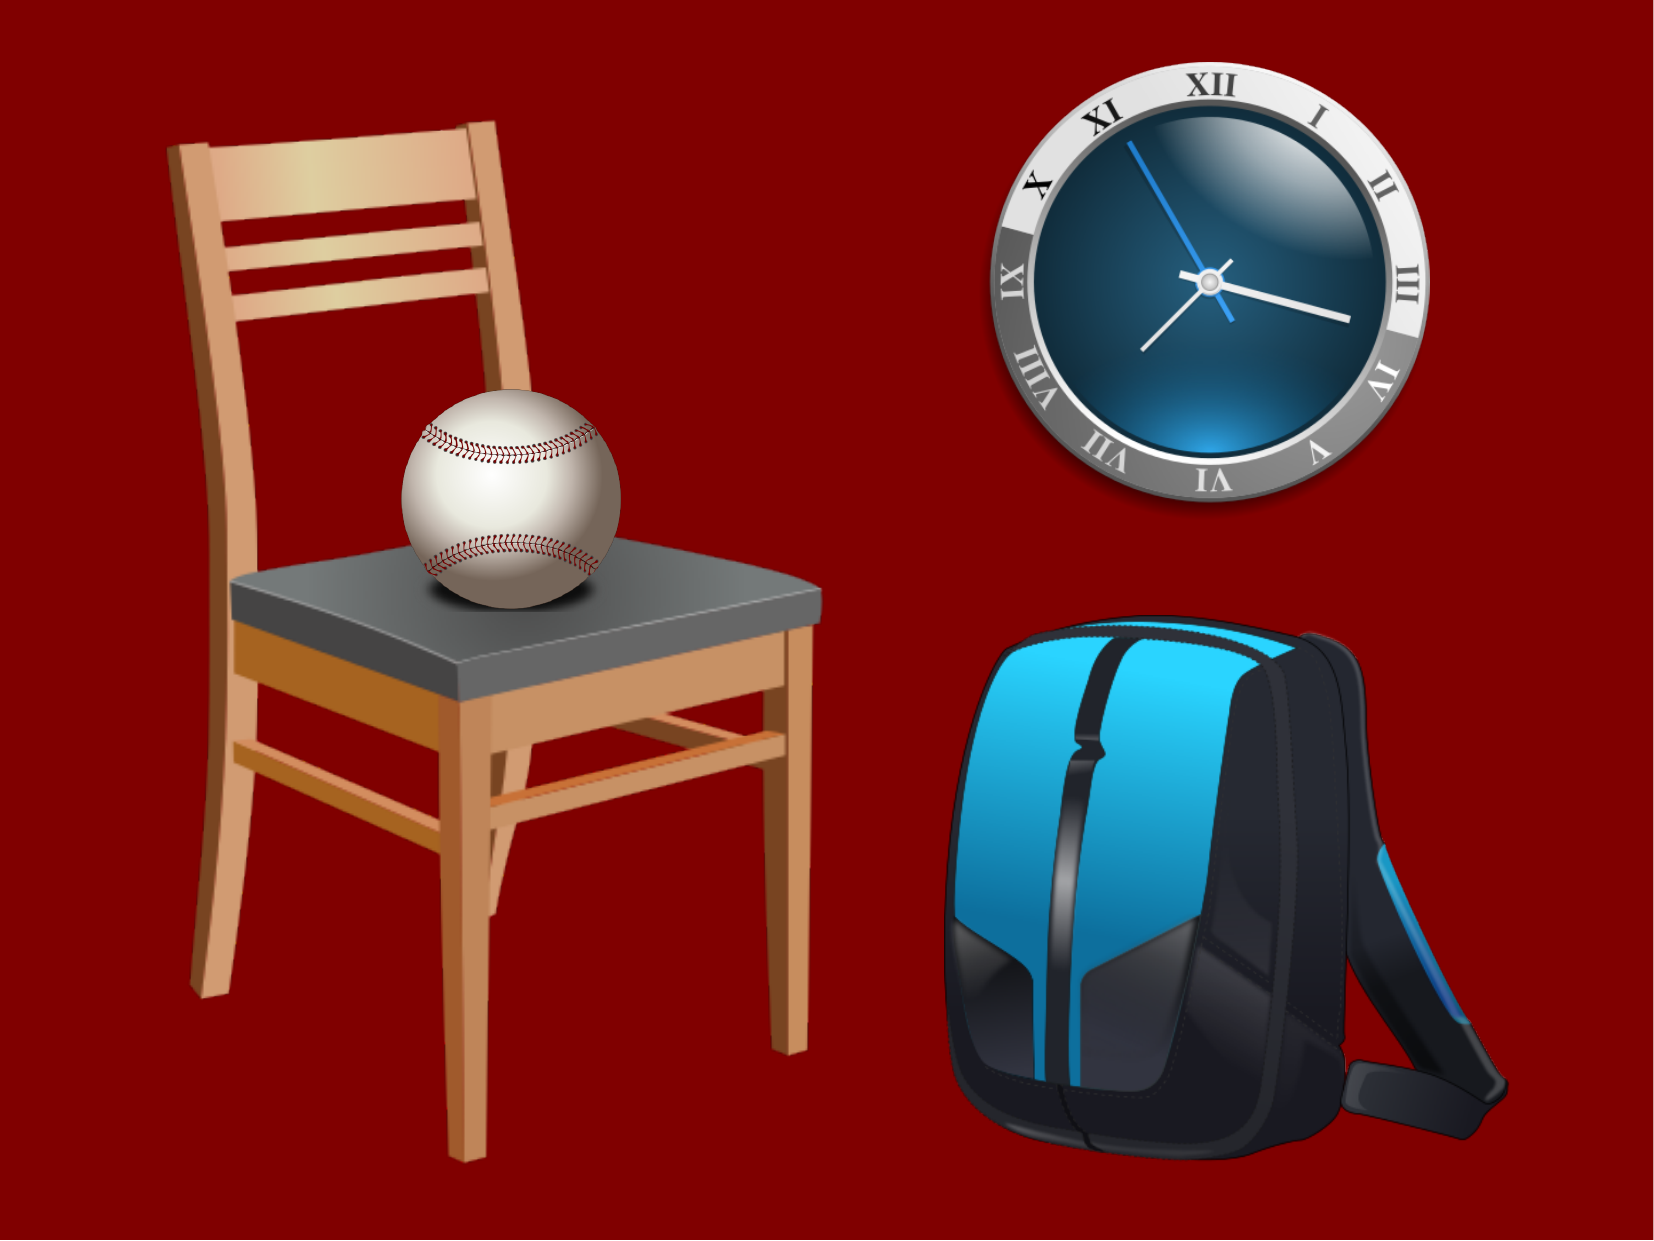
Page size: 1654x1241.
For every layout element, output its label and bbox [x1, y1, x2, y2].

picture [106, 94, 876, 1182]
picture [979, 62, 1430, 520]
picture [944, 615, 1512, 1163]
